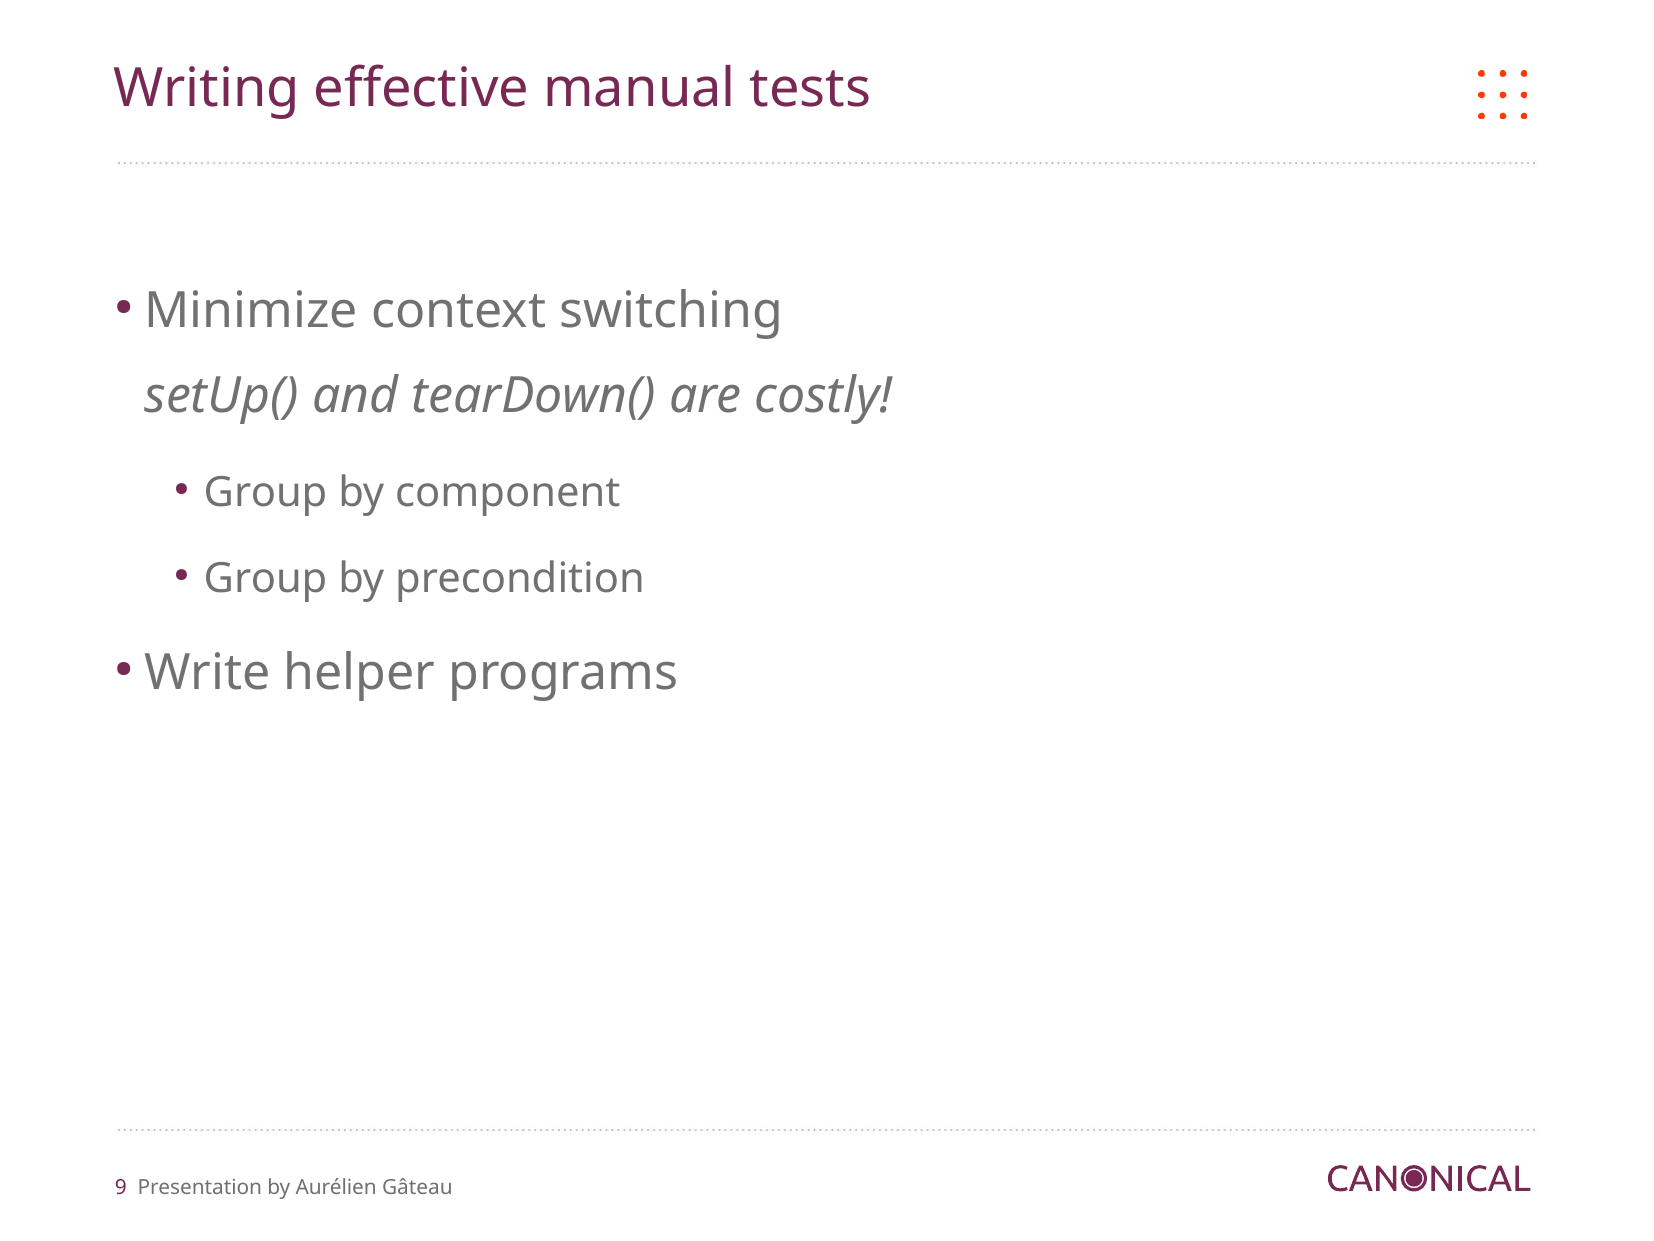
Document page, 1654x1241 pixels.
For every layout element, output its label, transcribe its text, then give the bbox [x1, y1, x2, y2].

list Minimize context switching setUp() and tearDown() are costly! Group by component Group by precondition Write helper programs [115, 256, 1540, 1076]
title Writing effective manual tests [113, 64, 1382, 107]
picture [116, 1128, 1539, 1135]
picture [1478, 70, 1527, 119]
picture [116, 160, 1539, 168]
